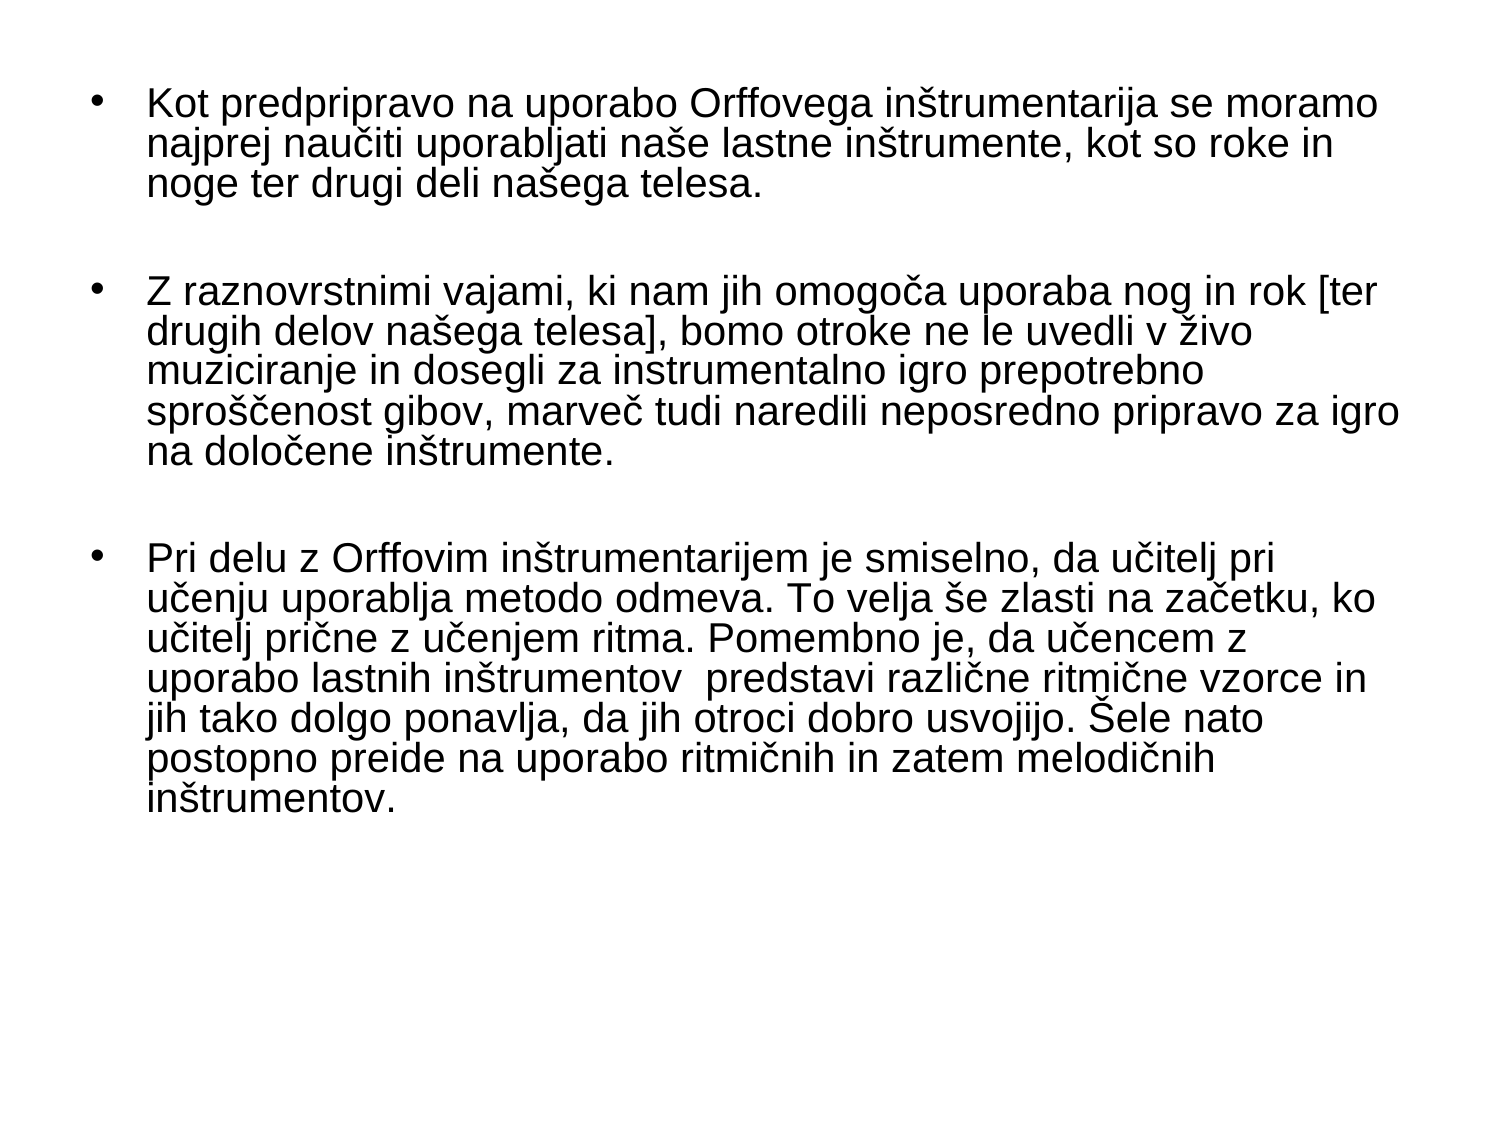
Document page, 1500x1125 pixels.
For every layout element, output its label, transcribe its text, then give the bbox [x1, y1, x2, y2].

list Kot predpripravo na uporabo Orffovega inštrumentarija se moramo najprej naučiti uporabljati naše lastne inštrumente, kot so roke in noge ter drugi deli našega telesa. Z raznovrstnimi vajami, ki nam jih omogoča uporaba nog in rok [ter drugih delov našega telesa], bomo otroke ne le uvedli v živo muziciranje in dosegli za instrumentalno igro prepotrebno sproščenost gibov, marveč tudi naredili neposredno pripravo za igro na določene inštrumente. Pri delu z Orffovim inštrumentarijem je smiselno, da učitelj pri učenju uporablja metodo odmeva. To velja še zlasti na začetku, ko učitelj prične z učenjem ritma. Pomembno je, da učencem z uporabo lastnih inštrumentov predstavi različne ritmične vzorce in jih tako dolgo ponavlja, da jih otroci dobro usvojijo. Šele nato postopno preide na uporabo ritmičnih in zatem melodičnih inštrumentov. [75, 78, 1426, 1006]
